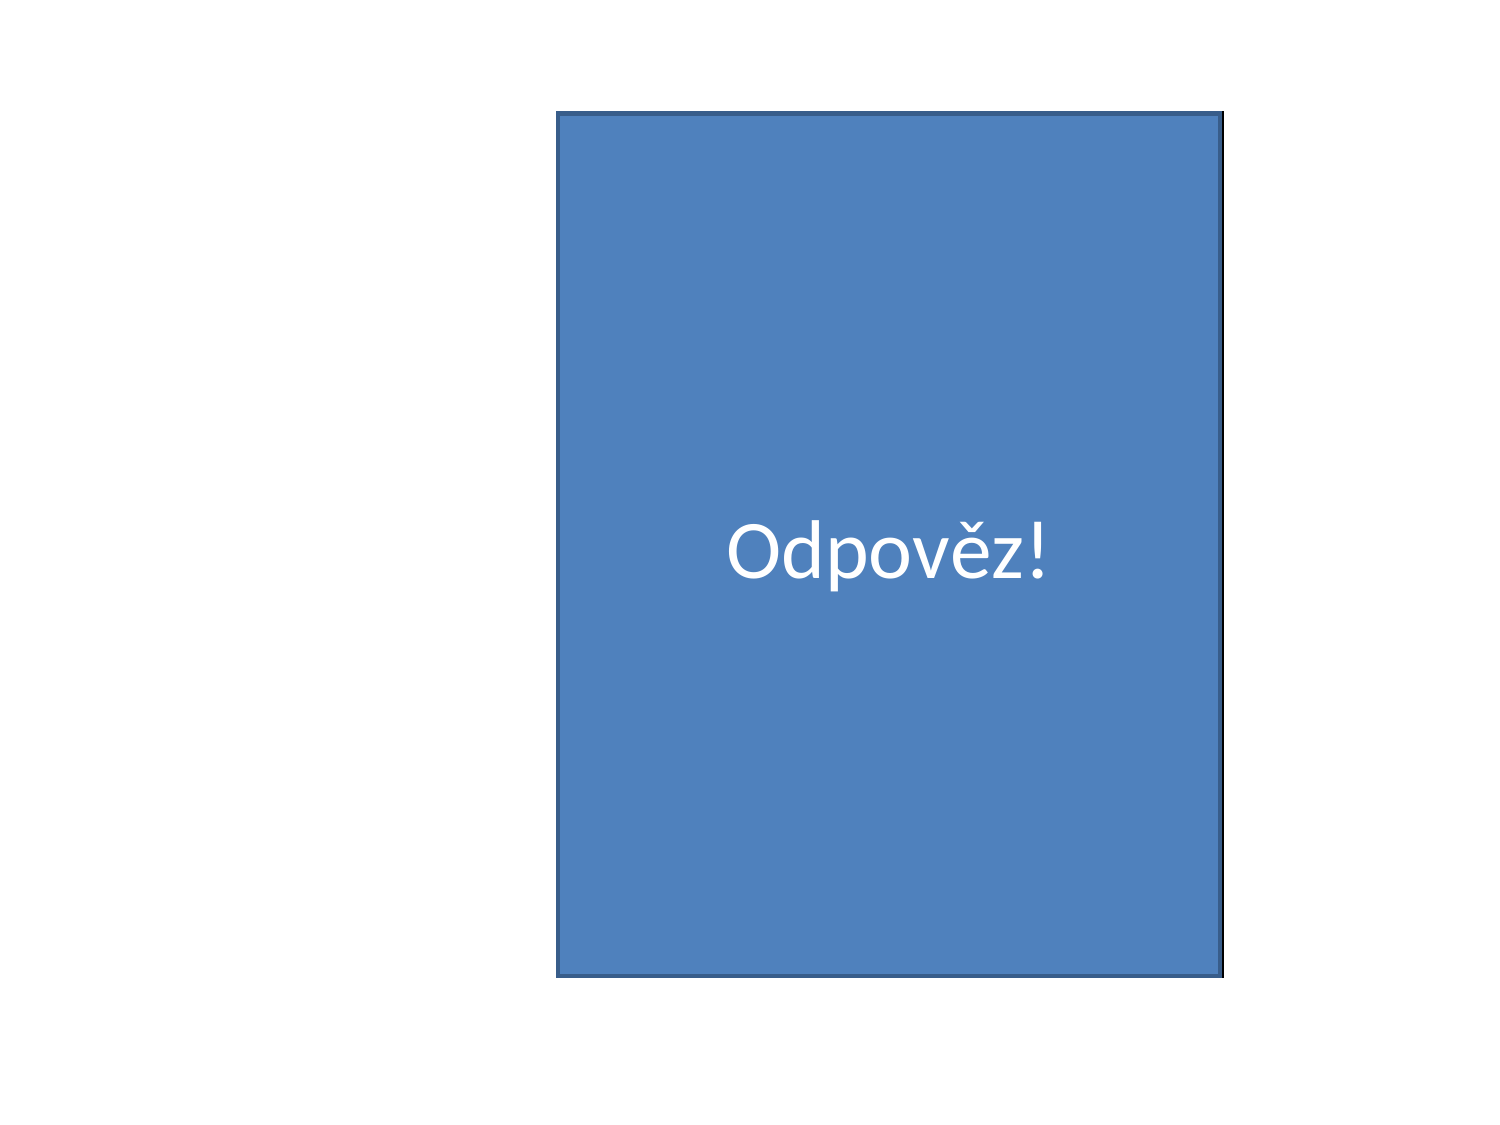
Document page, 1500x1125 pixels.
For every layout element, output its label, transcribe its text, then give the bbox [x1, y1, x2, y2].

text_box Odpověz! [558, 113, 1220, 977]
